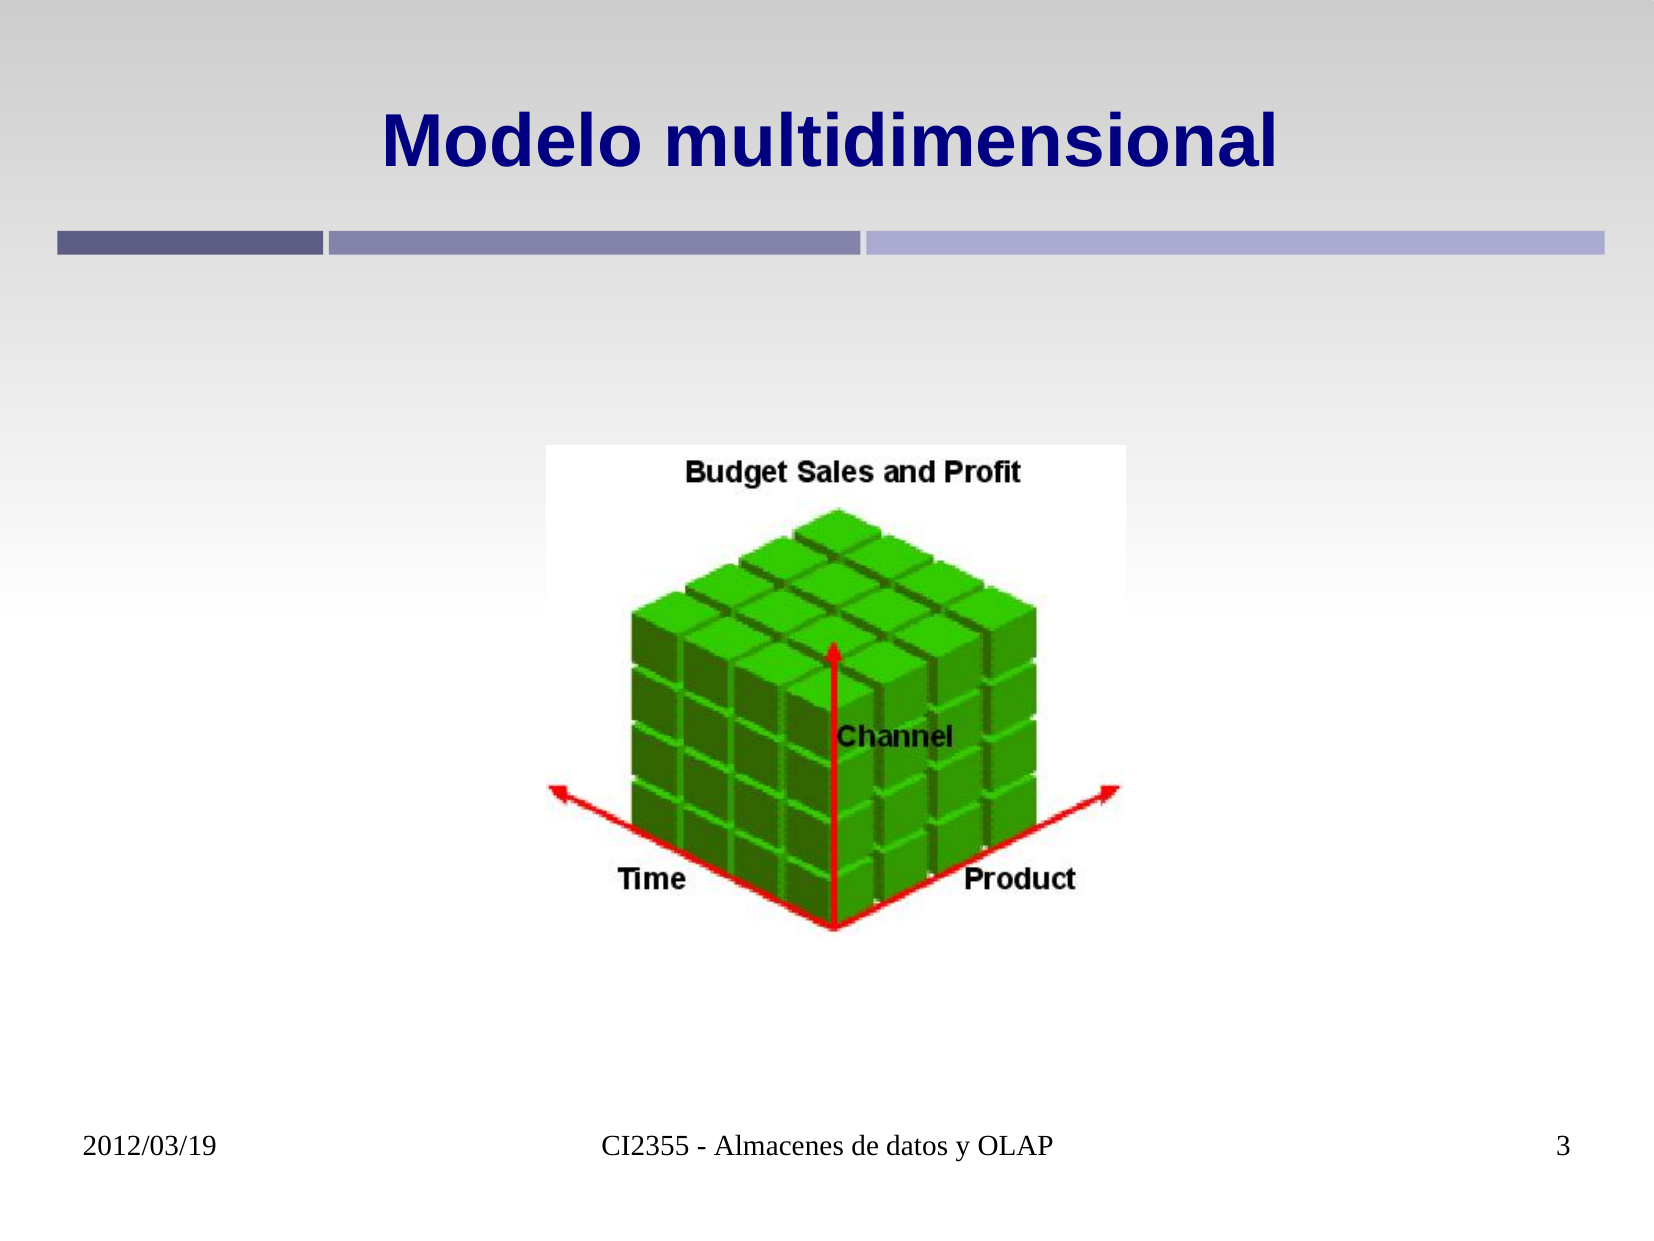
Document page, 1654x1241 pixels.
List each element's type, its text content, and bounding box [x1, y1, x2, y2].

title Modelo multidimensional [86, 55, 1576, 226]
picture [546, 445, 1126, 938]
